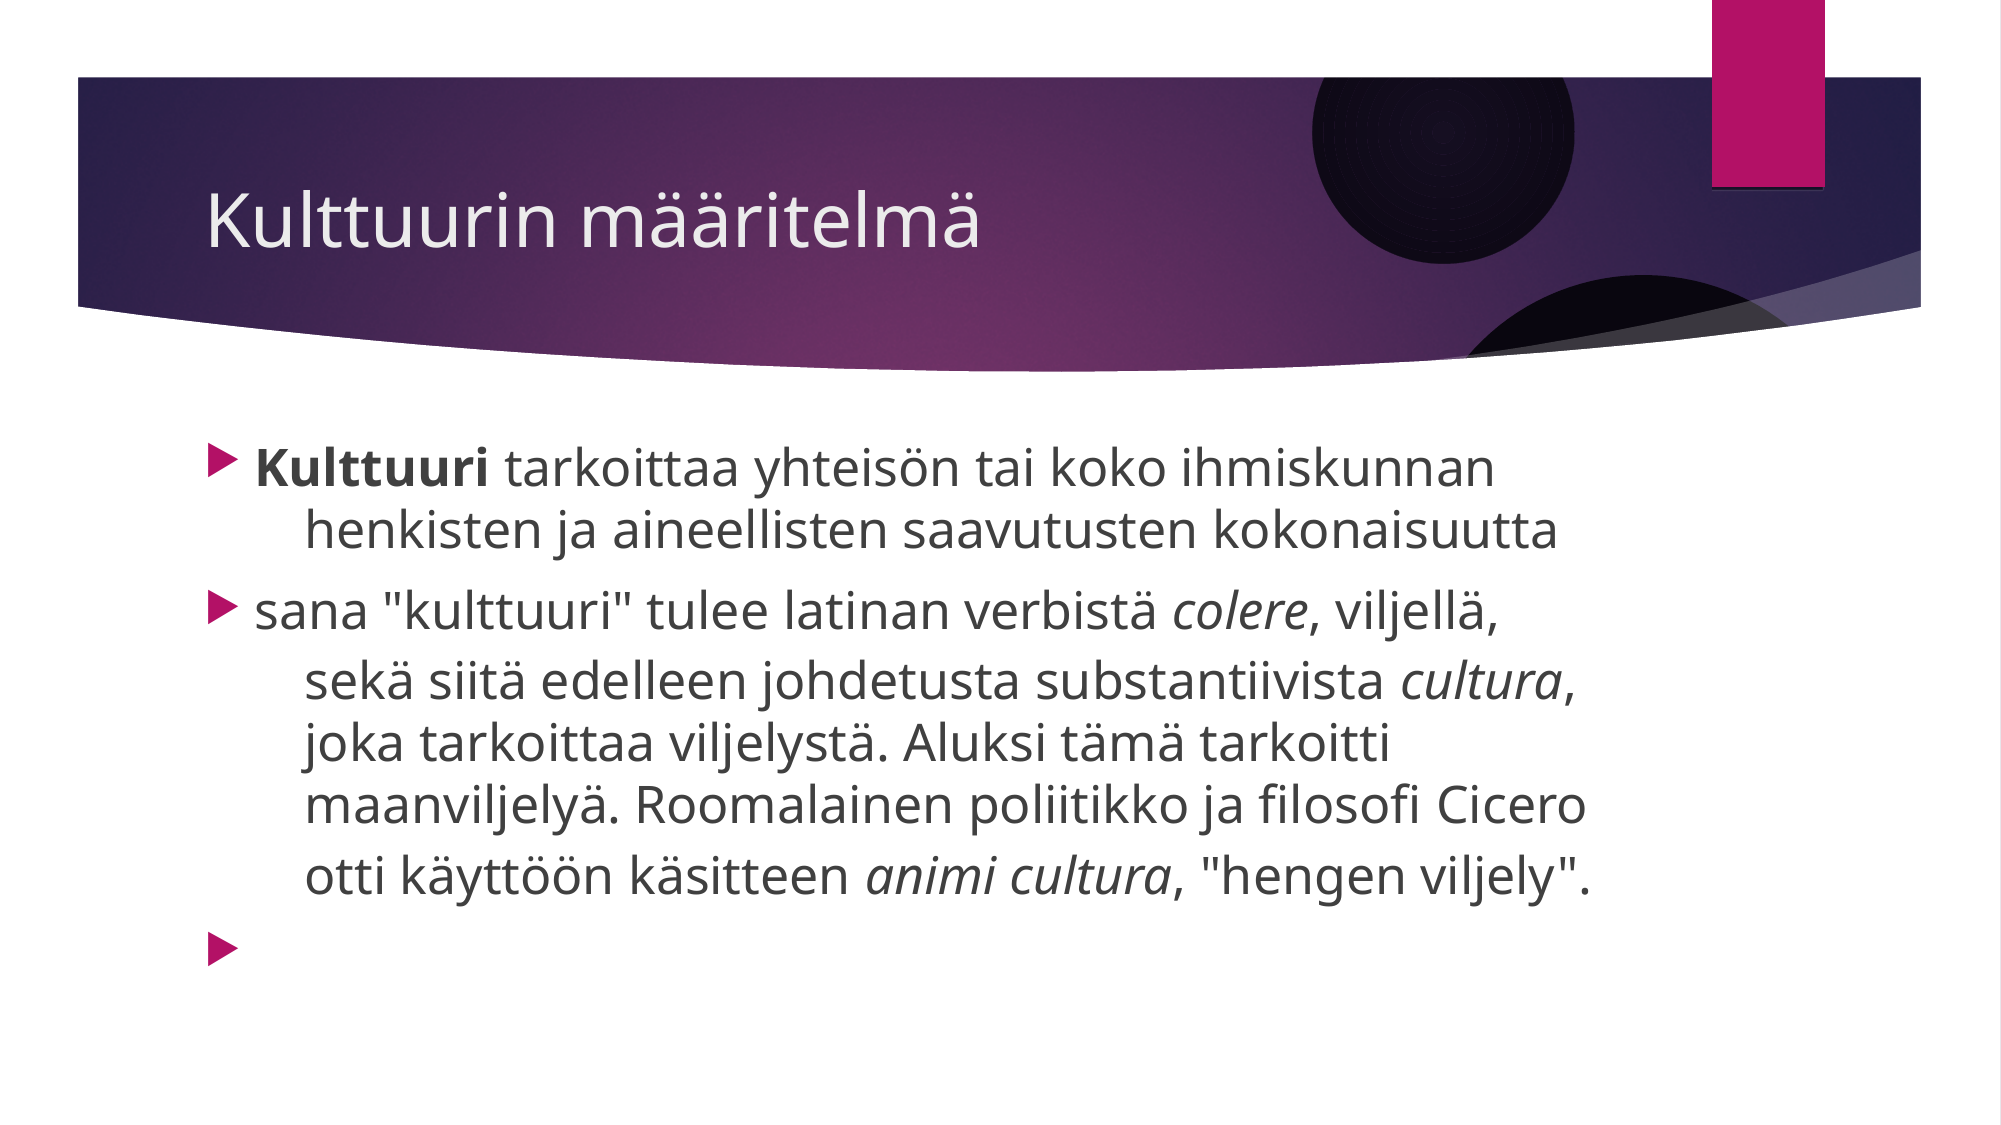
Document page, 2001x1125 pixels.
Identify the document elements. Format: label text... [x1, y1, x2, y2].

list Kulttuuri tarkoittaa yhteisön tai koko ihmiskunnan henkisten ja aineellisten saavutusten kokonaisuutta sana "kulttuuri" tulee latinan verbistä colere, viljellä, sekä siitä edelleen johdetusta substantiivista cultura, joka tarkoittaa viljelystä. Aluksi tämä tarkoitti maanviljelyä. Roomalainen poliitikko ja filosofi Cicero otti käyttöön käsitteen animi cultura, "hengen viljely". [189, 427, 1638, 988]
title Kulttuurin määritelmä [189, 159, 1627, 276]
